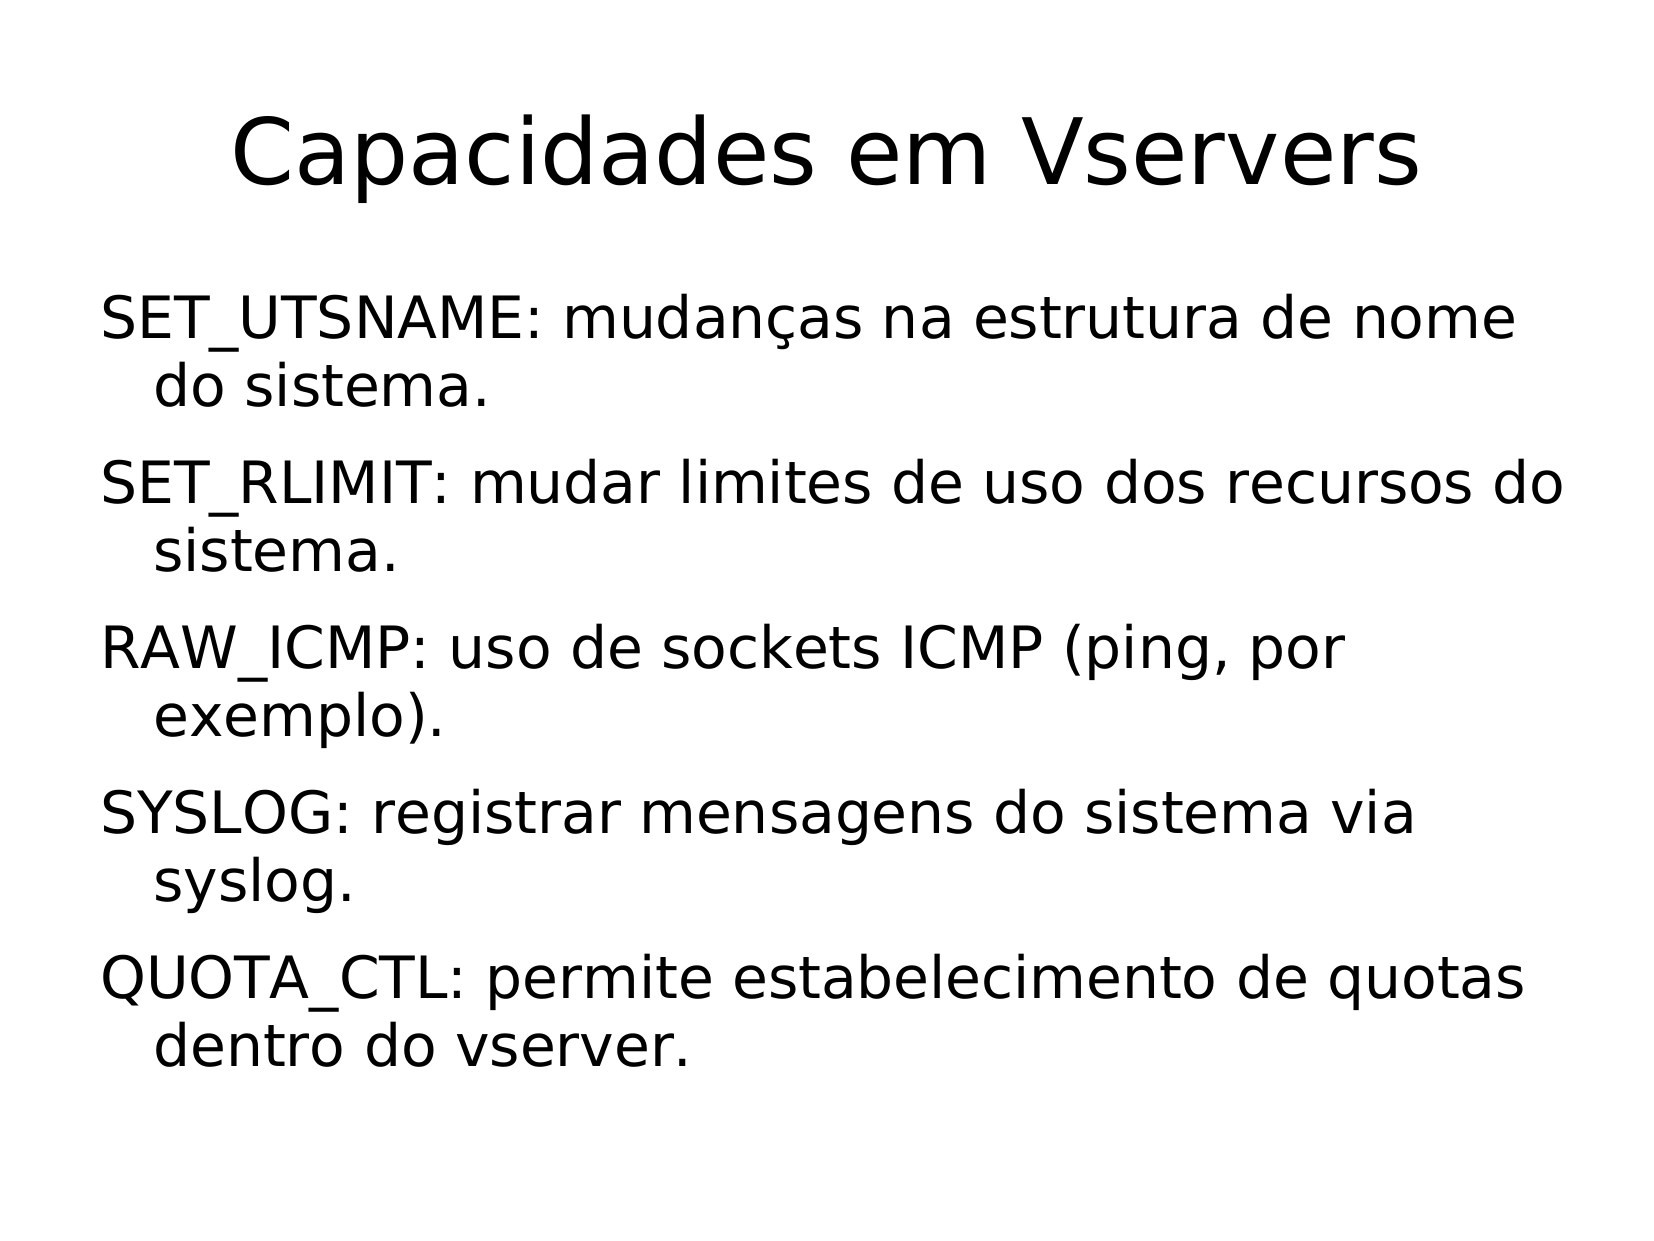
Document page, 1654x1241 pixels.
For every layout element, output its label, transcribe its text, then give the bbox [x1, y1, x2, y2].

list SET_UTSNAME: mudanças na estrutura de nome do sistema. SET_RLIMIT: mudar limites de uso dos recursos do sistema. RAW_ICMP: uso de sockets ICMP (ping, por exemplo). SYSLOG: registrar mensagens do sistema via syslog. QUOTA_CTL: permite estabelecimento de quotas dentro do vserver. [82, 284, 1571, 1103]
title Capacidades em Vservers [82, 49, 1571, 257]
